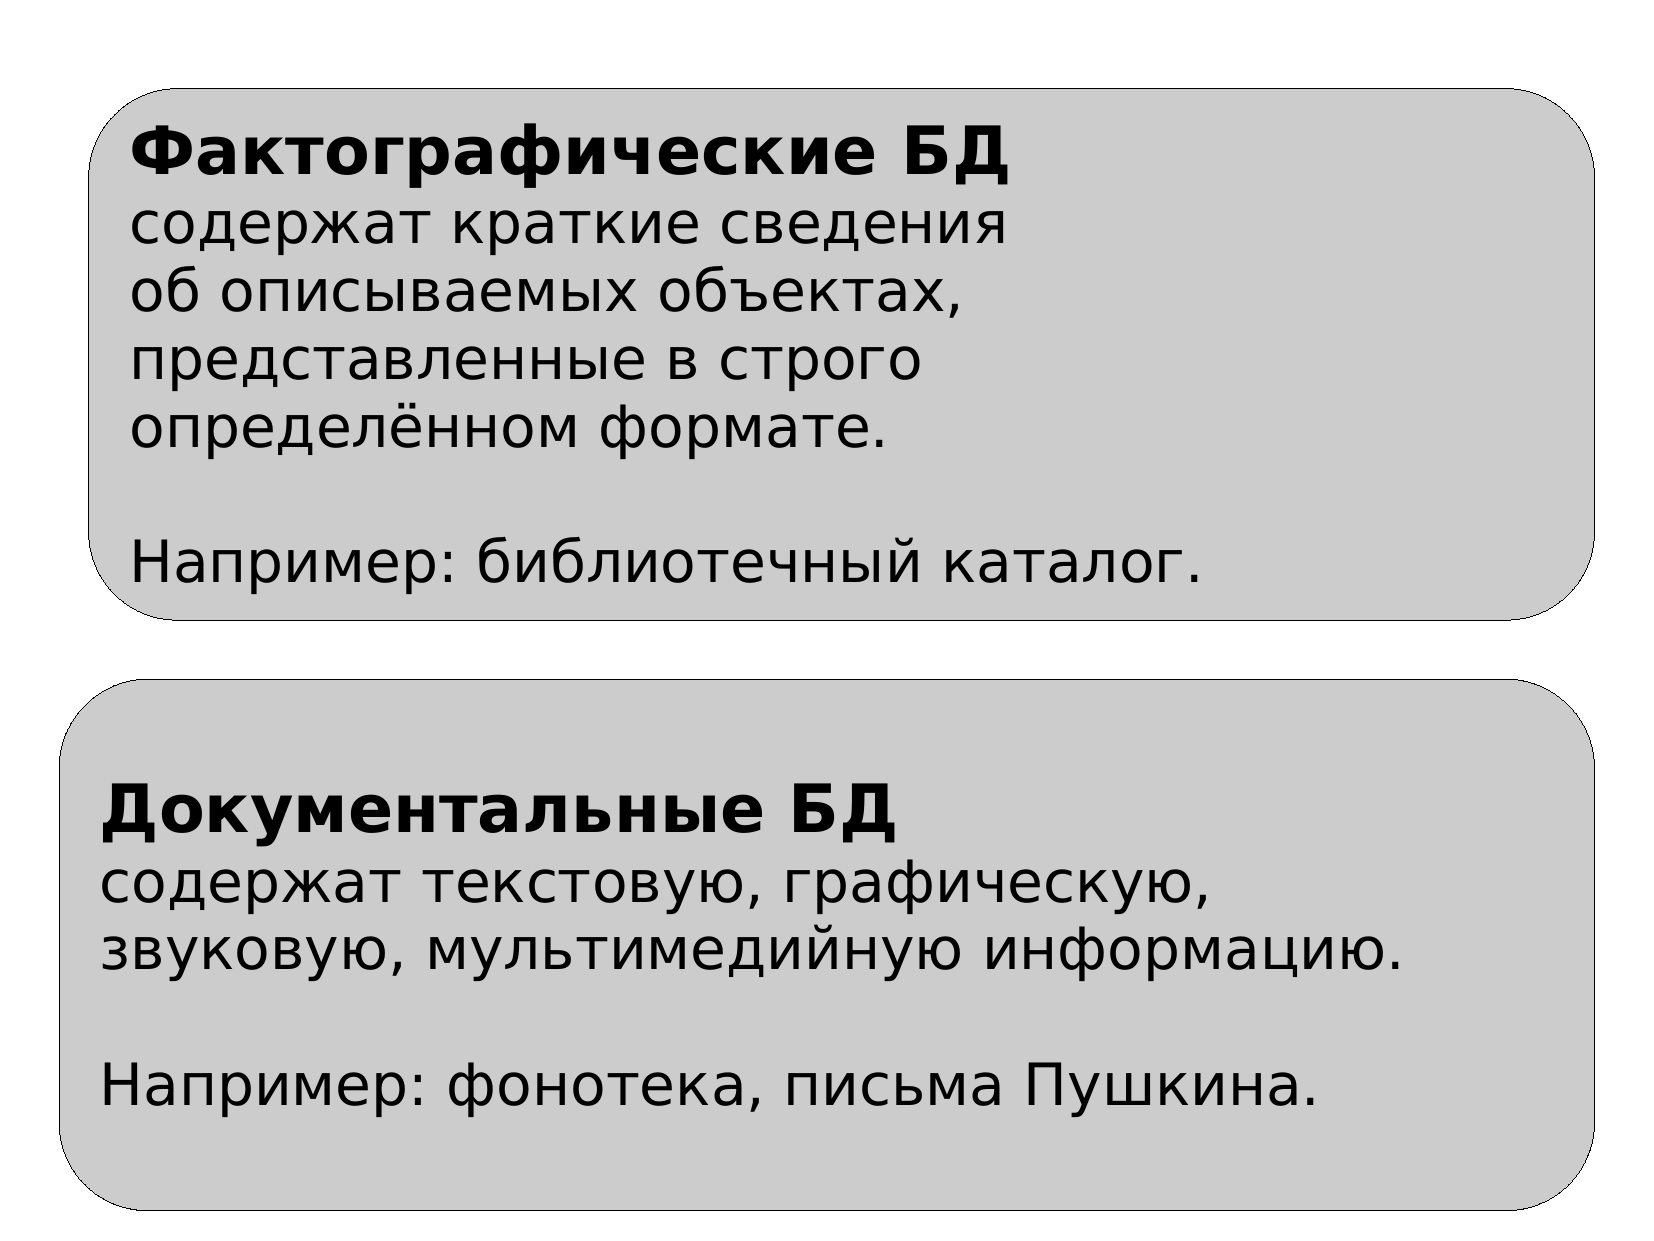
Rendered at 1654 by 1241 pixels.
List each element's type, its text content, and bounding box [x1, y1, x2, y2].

text_box Документальные БД содержат текстовую, графическую, звуковую, мультимедийную информацию. Например: фонотека, письма Пушкина. [59, 679, 1595, 1211]
text_box Фактографические БД содержат краткие сведения об описываемых объектах, представленные в строго определённом формате. Например: библиотечный каталог. [88, 88, 1595, 621]
